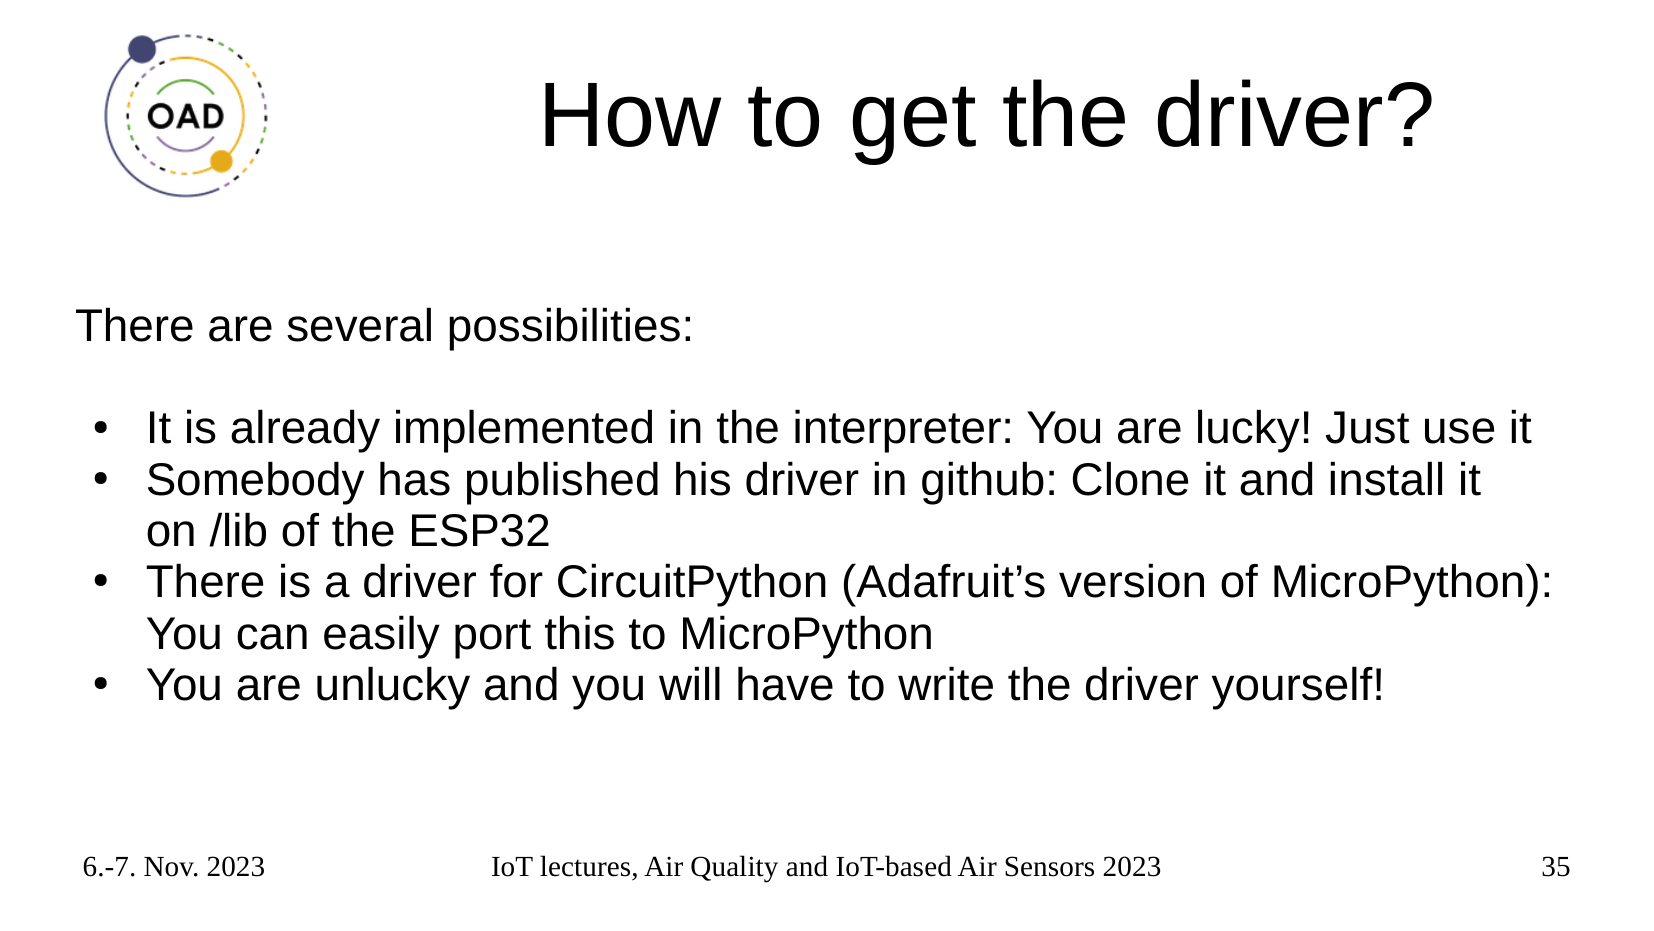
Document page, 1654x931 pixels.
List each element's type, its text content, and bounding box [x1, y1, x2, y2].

title How to get the driver? [403, 37, 1571, 193]
picture [64, 20, 302, 218]
list There are several possibilities: It is already implemented in the interpreter: You are lucky! Just use it Somebody has published his driver in github: Clone it and install it on /lib of the ESP32 There is a driver for CircuitPython (Adafruit’s version of MicroPython): You can easily port this to MicroPython You are unlucky and you will have to write the driver yourself! [75, 300, 1564, 727]
